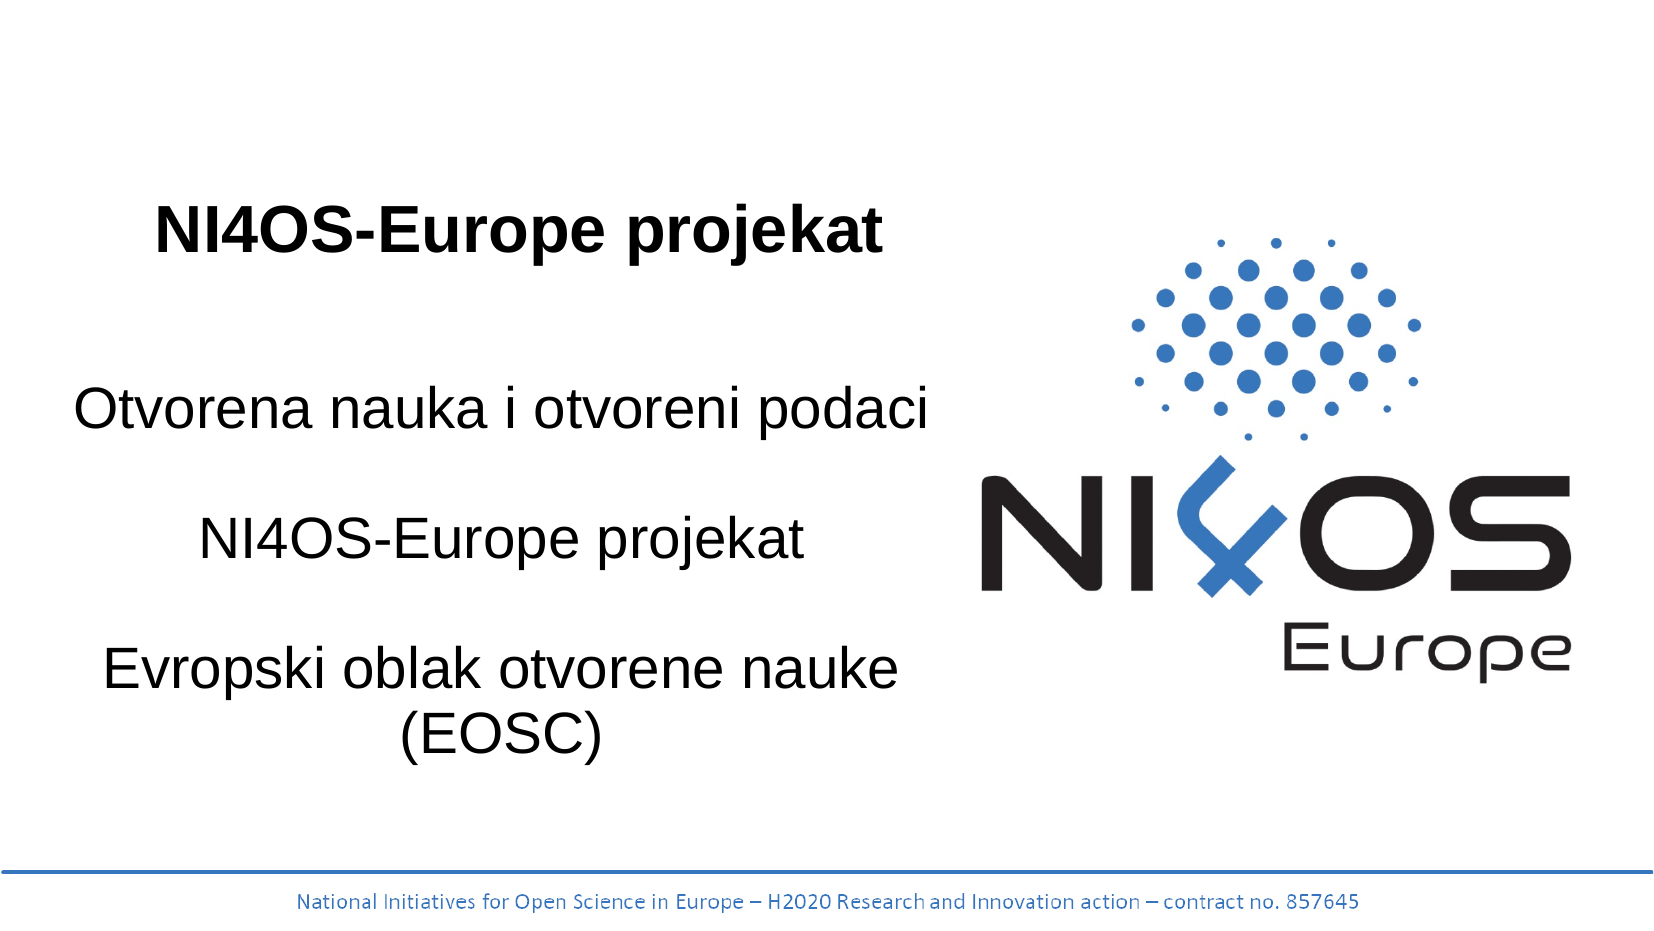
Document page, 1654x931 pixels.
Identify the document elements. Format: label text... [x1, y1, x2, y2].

picture [0, 869, 1654, 931]
picture [963, 217, 1589, 690]
subtitle Otvorena nauka i otvoreni podaci NI4OS-Europe projekat Evropski oblak otvorene nauke (EOSC) [23, 318, 981, 823]
title NI4OS-Europe projekat [82, 151, 957, 308]
